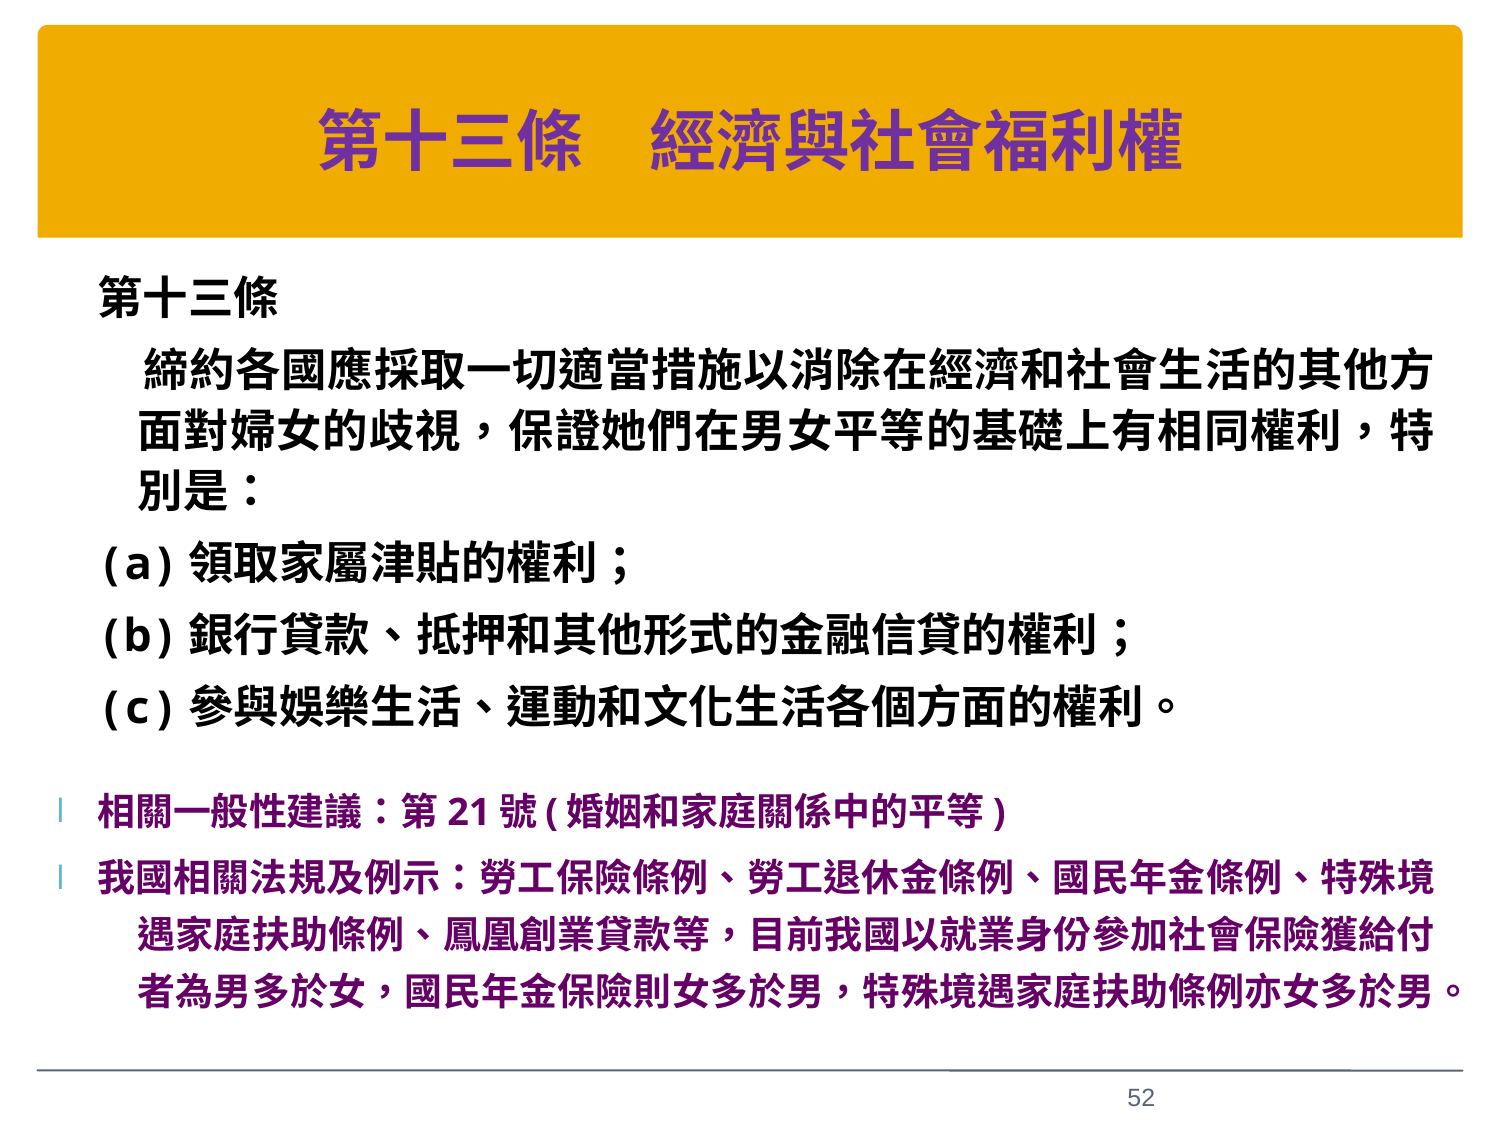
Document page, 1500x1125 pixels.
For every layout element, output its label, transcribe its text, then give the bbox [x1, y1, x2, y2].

text_box 52 [1112, 1069, 1463, 1123]
title 第十三條 經濟與社會福利權 [50, 45, 1451, 233]
list 第十三條 締約各國應採取一切適當措施以消除在經濟和社會生活的其他方面對婦女的歧視，保證她們在男女平等的基礎上有相同權利，特別是： (a)領取家屬津貼的權利； (b)銀行貸款、抵押和其他形式的金融信貸的權利； (c)參與娛樂生活、運動和文化生活各個方面的權利。 相關一般性建議：第21號(婚姻和家庭關係中的平等) 我國相關法規及例示：勞工保險條例、勞工退休金條例、國民年金條例、特殊境遇家庭扶助條例、鳳凰創業貸款等，目前我國以就業身份參加社會保險獲給付者為男多於女，國民年金保險則女多於男，特殊境遇家庭扶助條例亦女多於男。 [41, 255, 1451, 1051]
